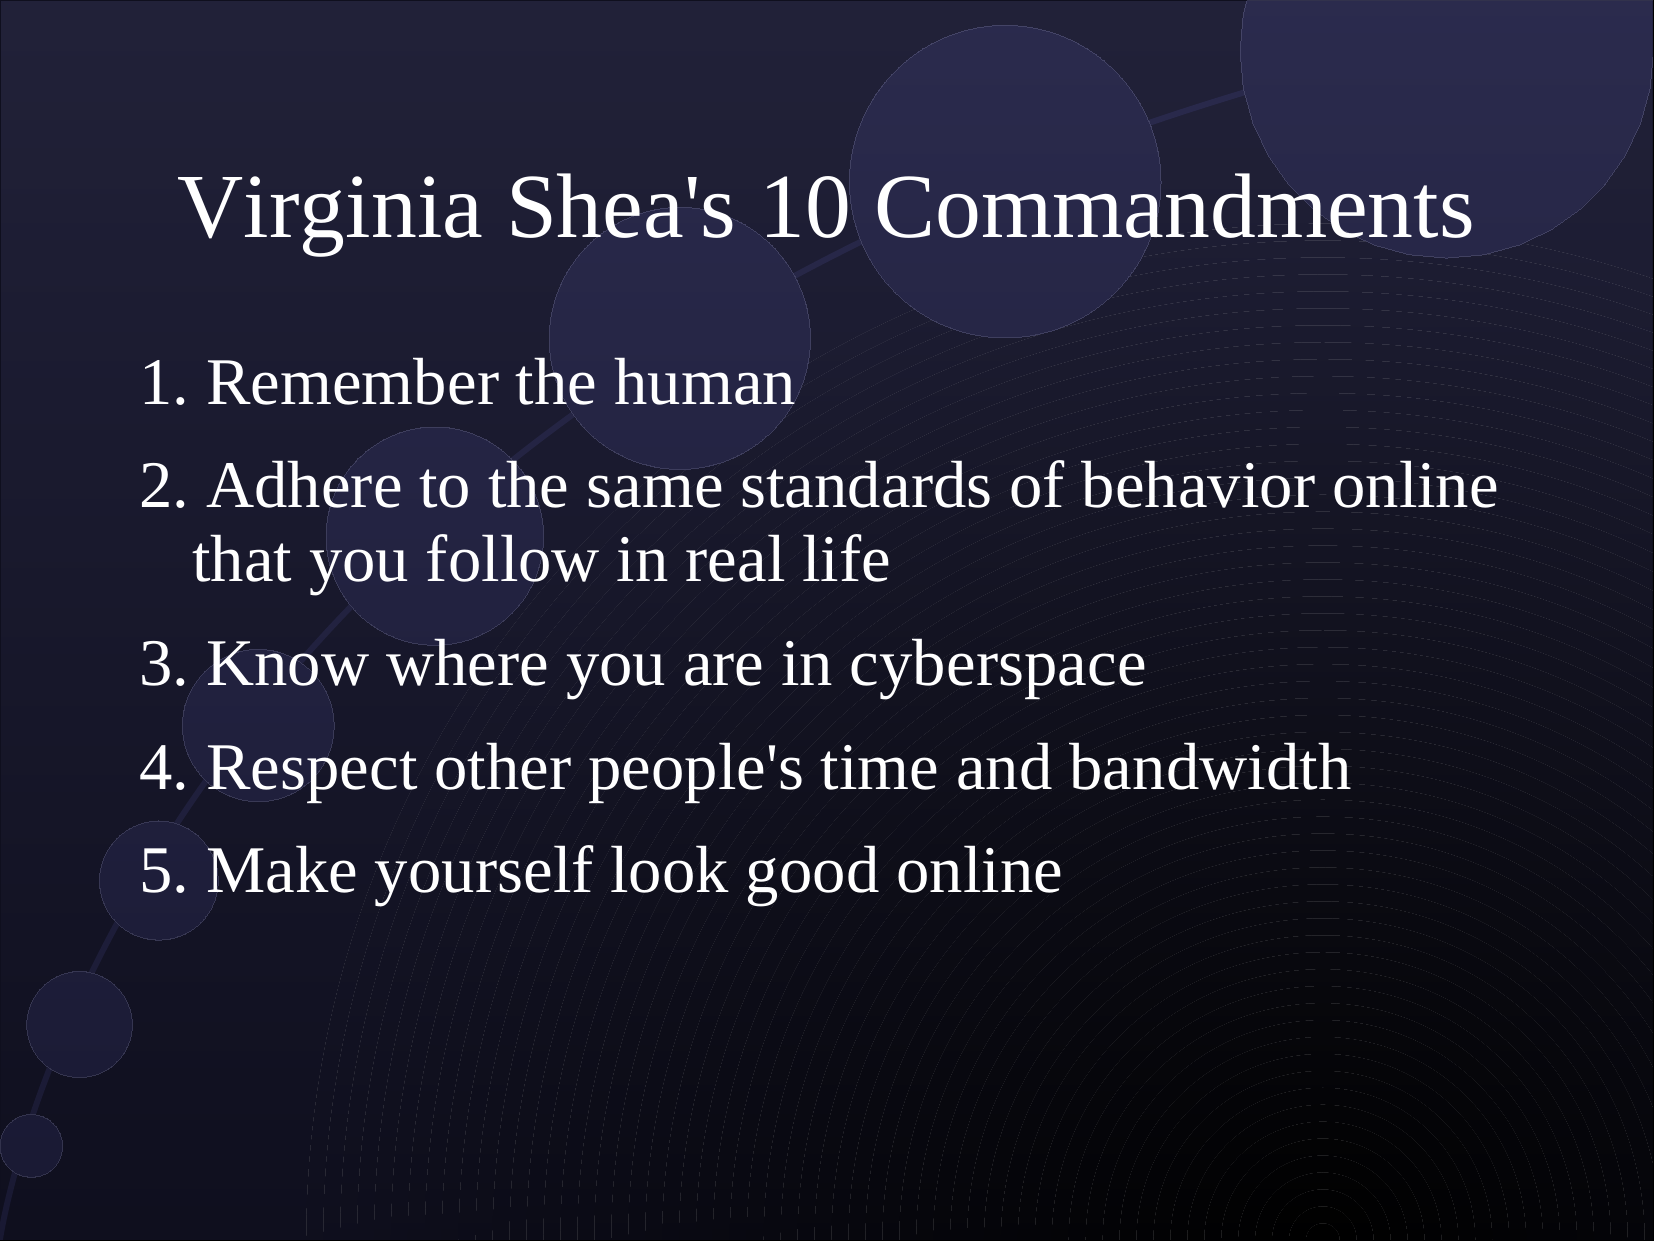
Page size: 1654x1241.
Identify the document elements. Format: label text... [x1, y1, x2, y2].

title Virginia Shea's 10 Commandments [121, 102, 1534, 311]
list 1. Remember the human 2. Adhere to the same standards of behavior online that you follow in real life 3. Know where you are in cyberspace 4. Respect other people's time and bandwidth 5. Make yourself look good online [121, 344, 1534, 1127]
